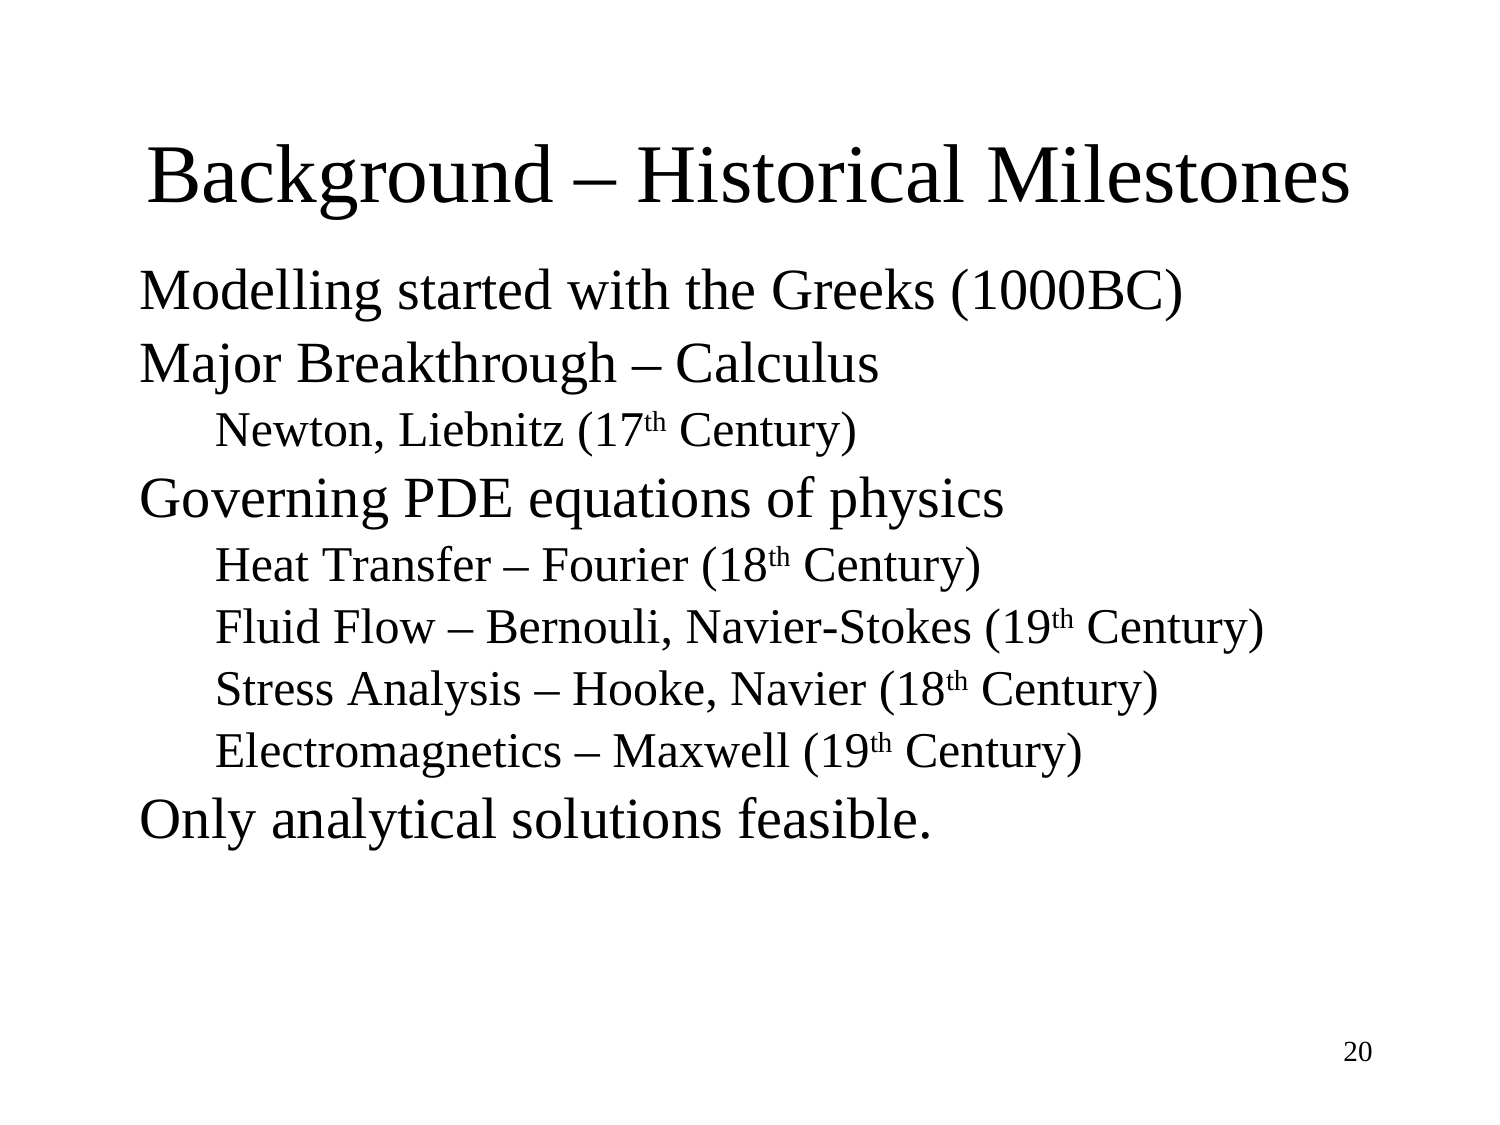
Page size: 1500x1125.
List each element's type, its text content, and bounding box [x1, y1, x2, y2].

title Background – Historical Milestones [112, 99, 1388, 249]
list Modelling started with the Greeks (1000BC) Major Breakthrough – Calculus Newton, Liebnitz (17th Century) Governing PDE equations of physics Heat Transfer – Fourier (18th Century) Fluid Flow – Bernouli, Navier-Stokes (19th Century) Stress Analysis – Hooke, Navier (18th Century) Electromagnetics – Maxwell (19th Century) Only analytical solutions feasible. [124, 256, 1400, 932]
text_box <number> [1074, 1025, 1388, 1101]
